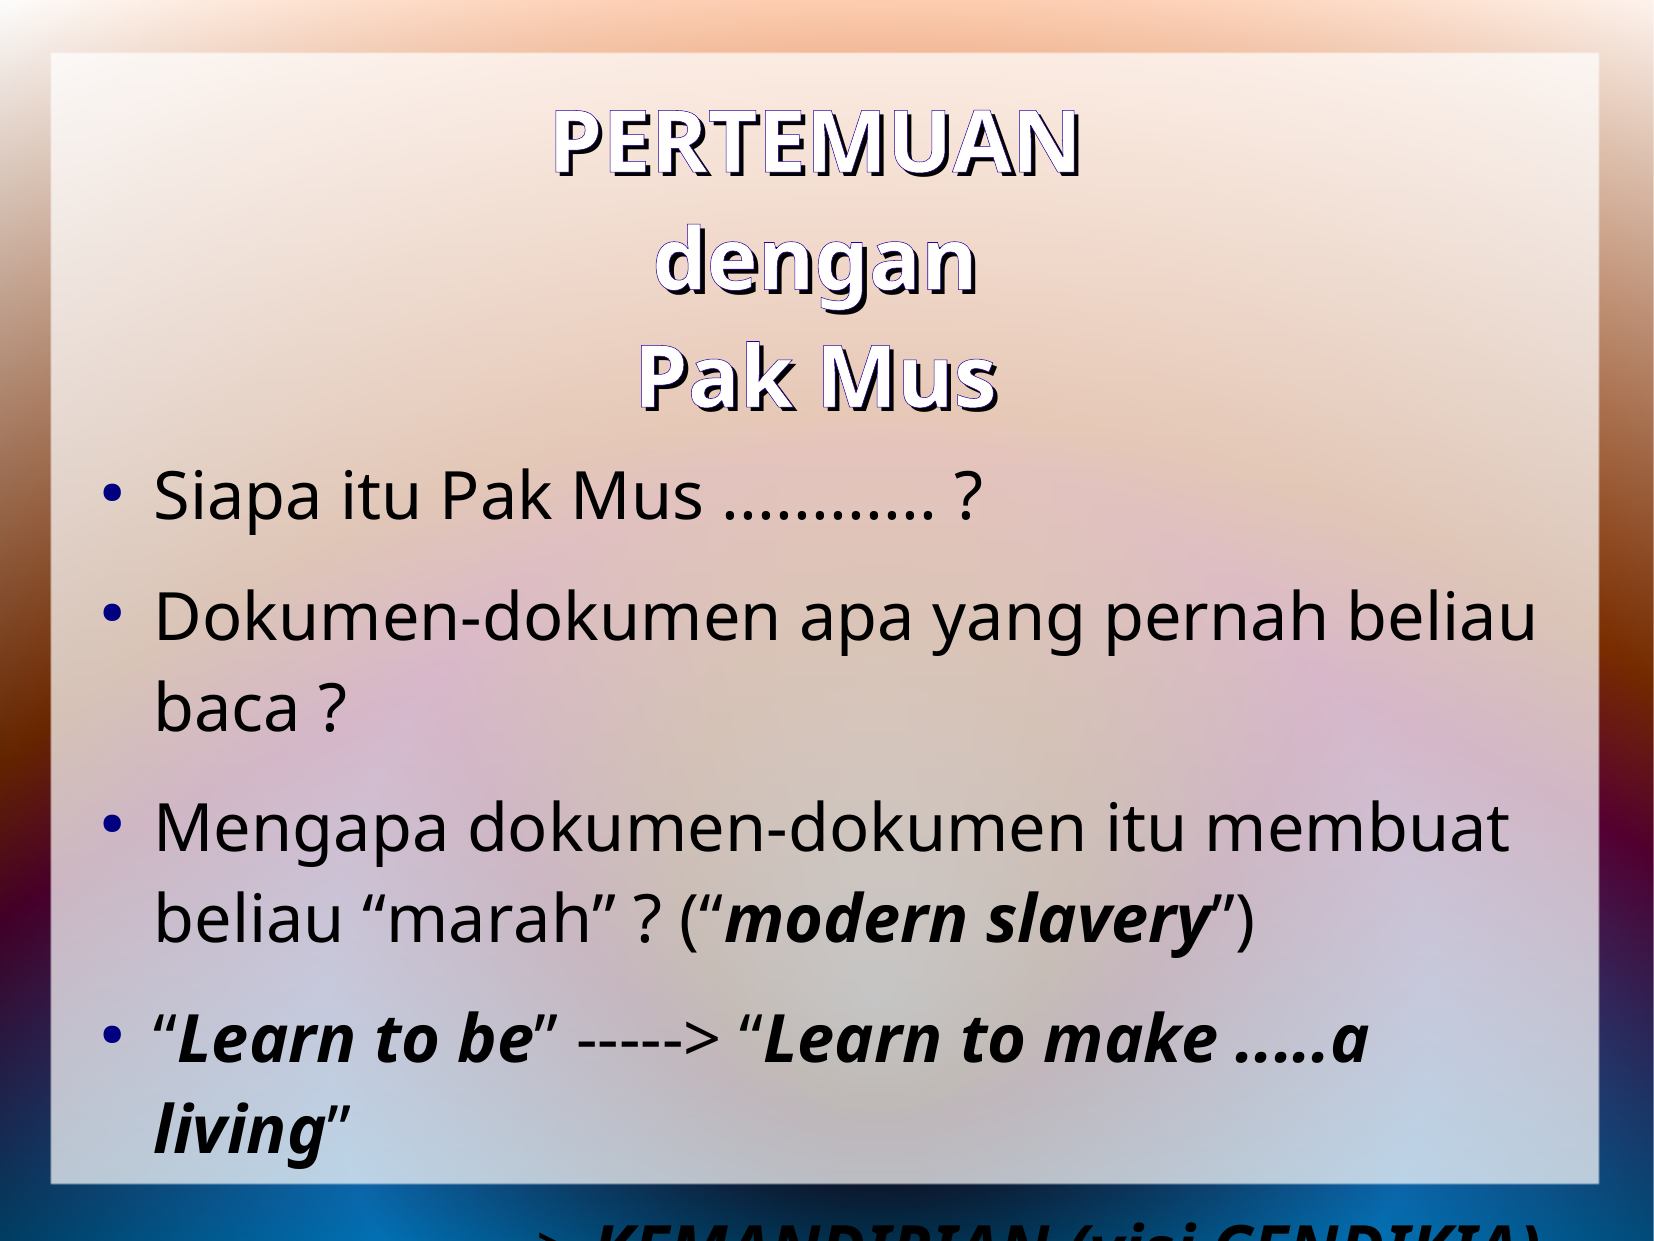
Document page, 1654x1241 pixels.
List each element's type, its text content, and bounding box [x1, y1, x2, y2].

title PERTEMUAN dengan Pak Mus [70, 110, 1560, 402]
picture [1358, 1234, 1372, 1241]
picture [0, 0, 1654, 1241]
picture [910, 1234, 920, 1241]
picture [839, 1234, 853, 1241]
list Siapa itu Pak Mus ............ ? Dokumen-dokumen apa yang pernah beliau baca ? Mengapa dokumen-dokumen itu membuat beliau “marah” ? (“modern slavery”) “Learn to be” -----> “Learn to make .....a living” ---------> KEMANDIRIAN (visi CENDIKIA) [82, 448, 1571, 1169]
